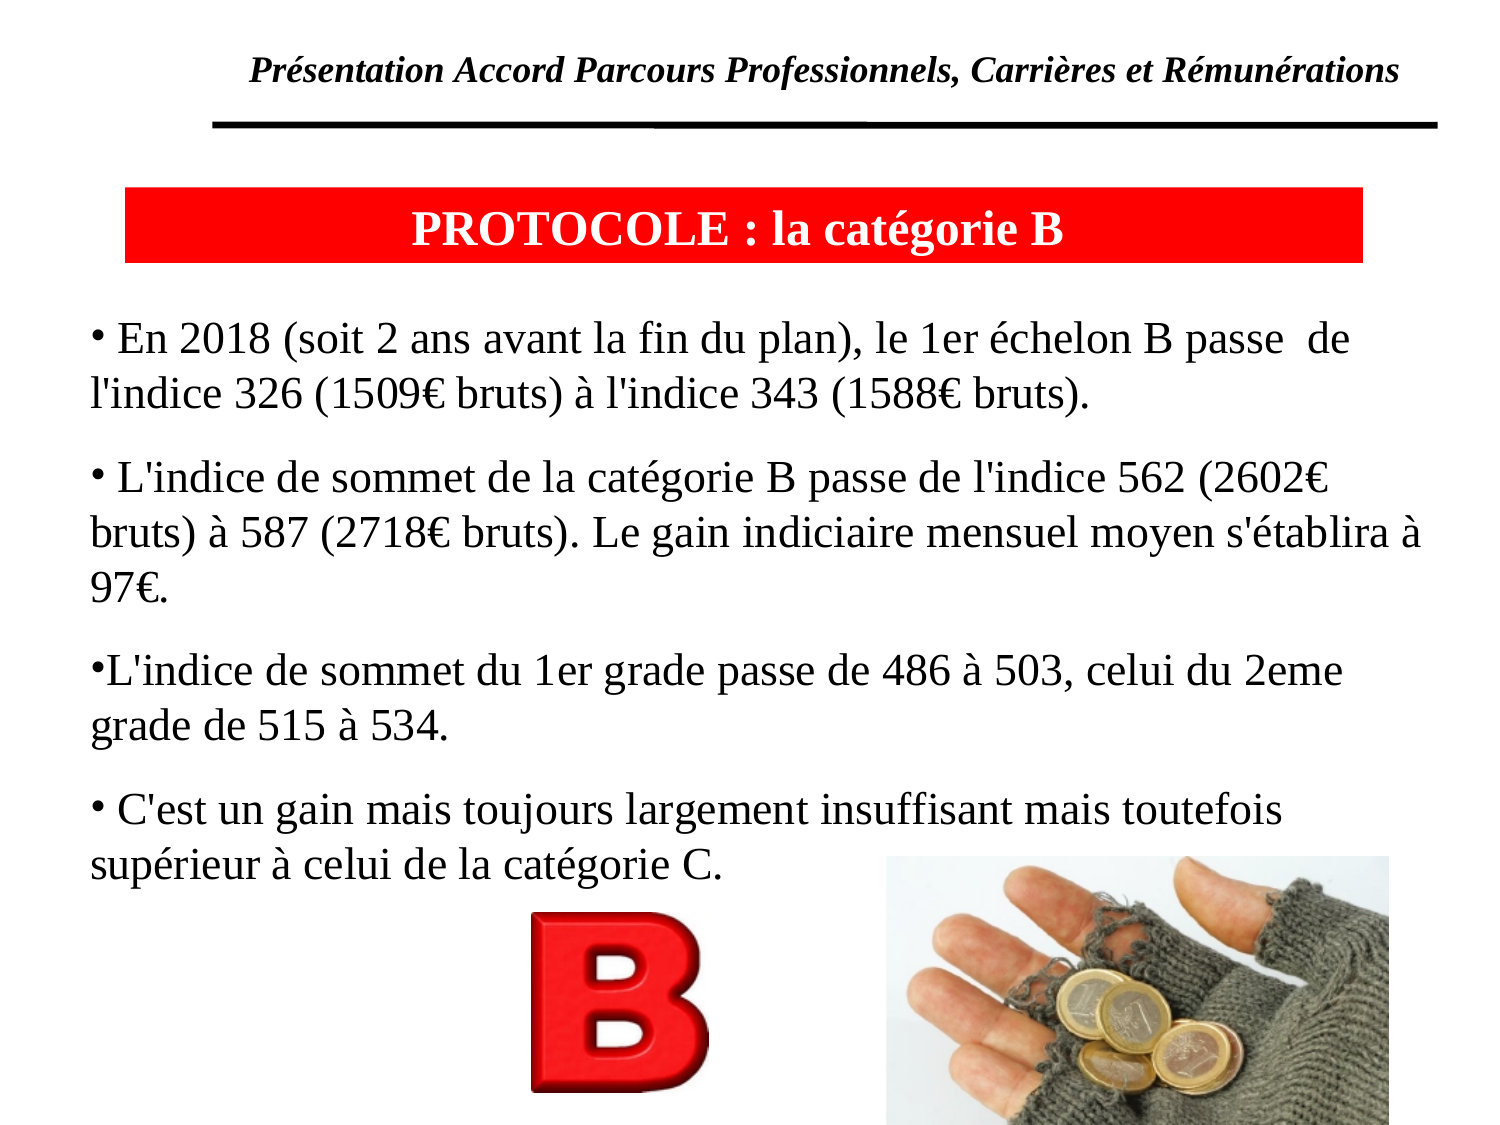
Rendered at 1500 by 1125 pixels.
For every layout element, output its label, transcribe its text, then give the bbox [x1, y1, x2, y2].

text_box En 2018 (soit 2 ans avant la fin du plan), le 1er échelon B passe de l'indice 326 (1509€ bruts) à l'indice 343 (1588€ bruts). L'indice de sommet de la catégorie B passe de l'indice 562 (2602€ bruts) à 587 (2718€ bruts). Le gain indiciaire mensuel moyen s'établira à 97€. L'indice de sommet du 1er grade passe de 486 à 503, celui du 2eme grade de 515 à 534. C'est un gain mais toujours largement insuffisant mais toutefois supérieur à celui de la catégorie C. [75, 299, 1451, 897]
text_box Présentation Accord Parcours Professionnels, Carrières et Rémunérations [174, 37, 1476, 100]
picture [885, 856, 1389, 1125]
text_box PROTOCOLE : la catégorie B [125, 187, 1363, 263]
picture [531, 912, 709, 1093]
